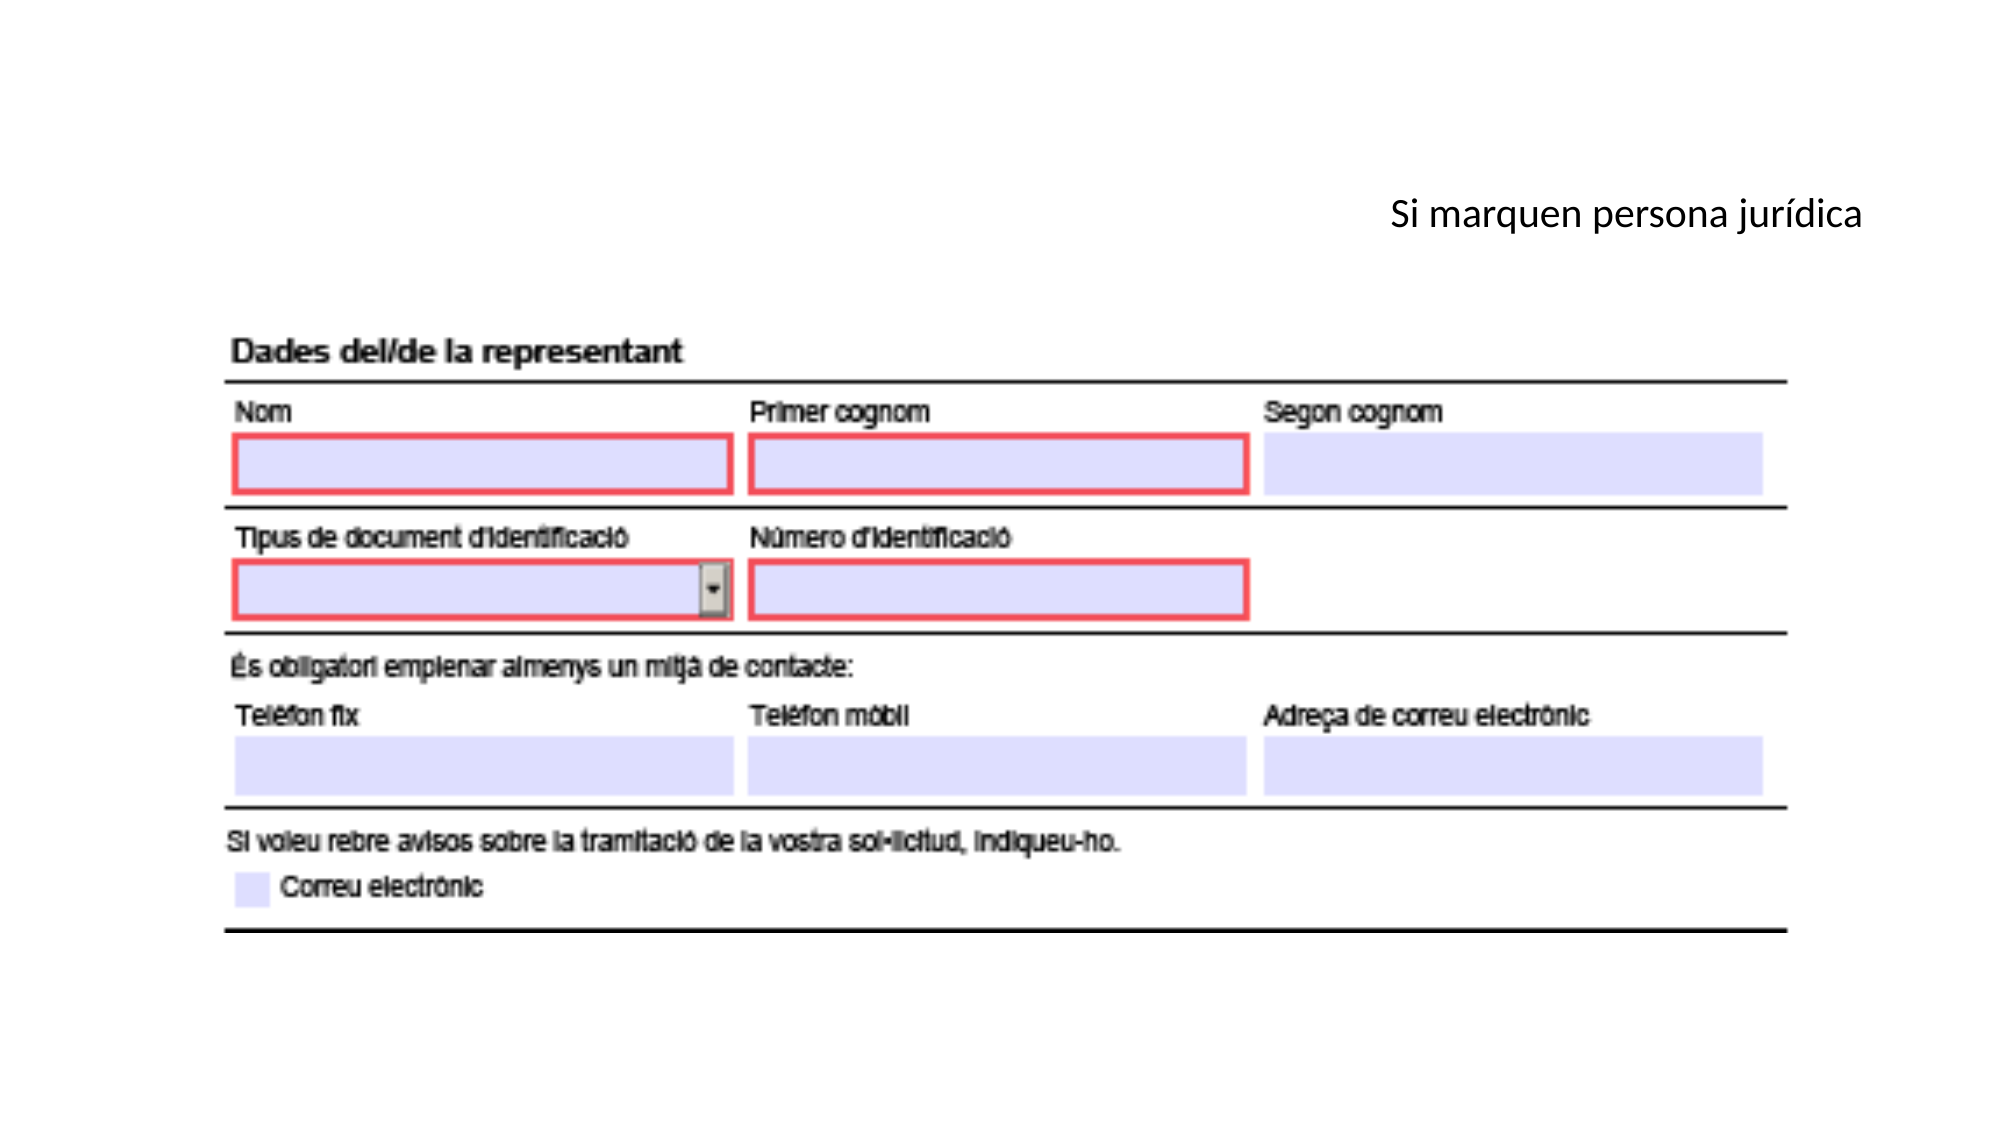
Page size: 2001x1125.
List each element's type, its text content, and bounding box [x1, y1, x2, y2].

text_box Si marquen persona jurídica [1375, 178, 1879, 243]
picture [184, 322, 1806, 933]
